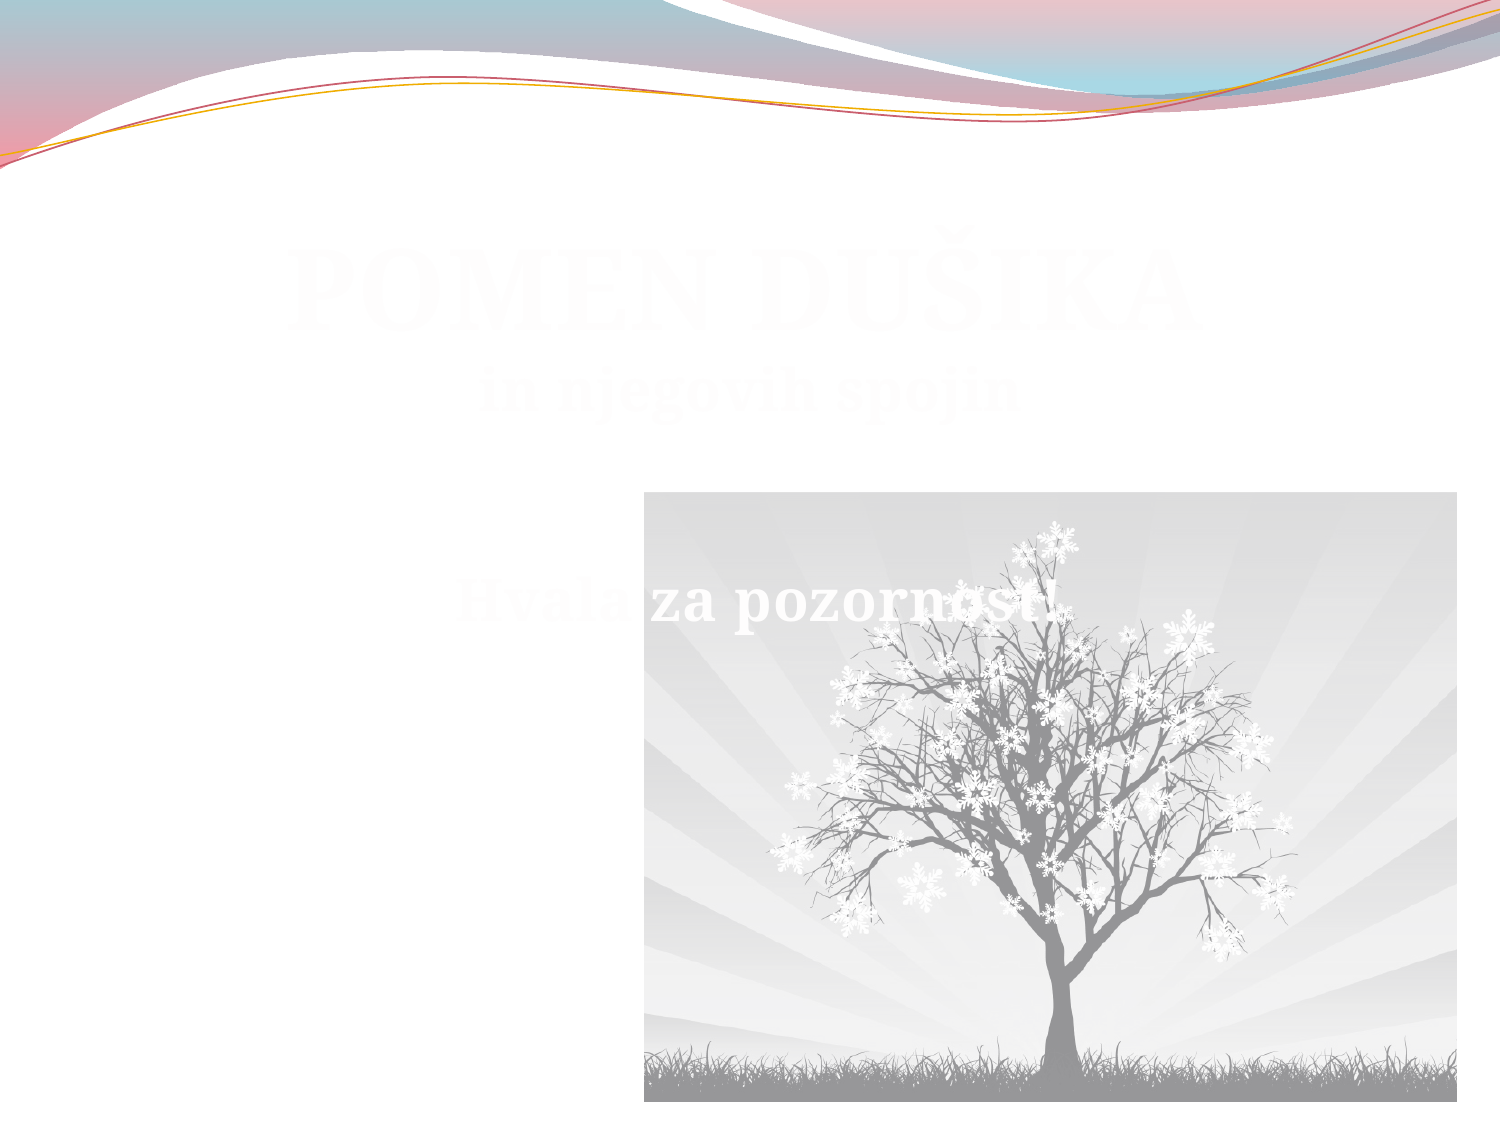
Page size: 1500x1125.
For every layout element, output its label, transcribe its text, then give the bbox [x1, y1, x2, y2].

text_box POMEN DUŠIKA in njegovih spojin Hvala za pozornost! [270, 210, 1250, 641]
picture [644, 492, 1457, 1102]
